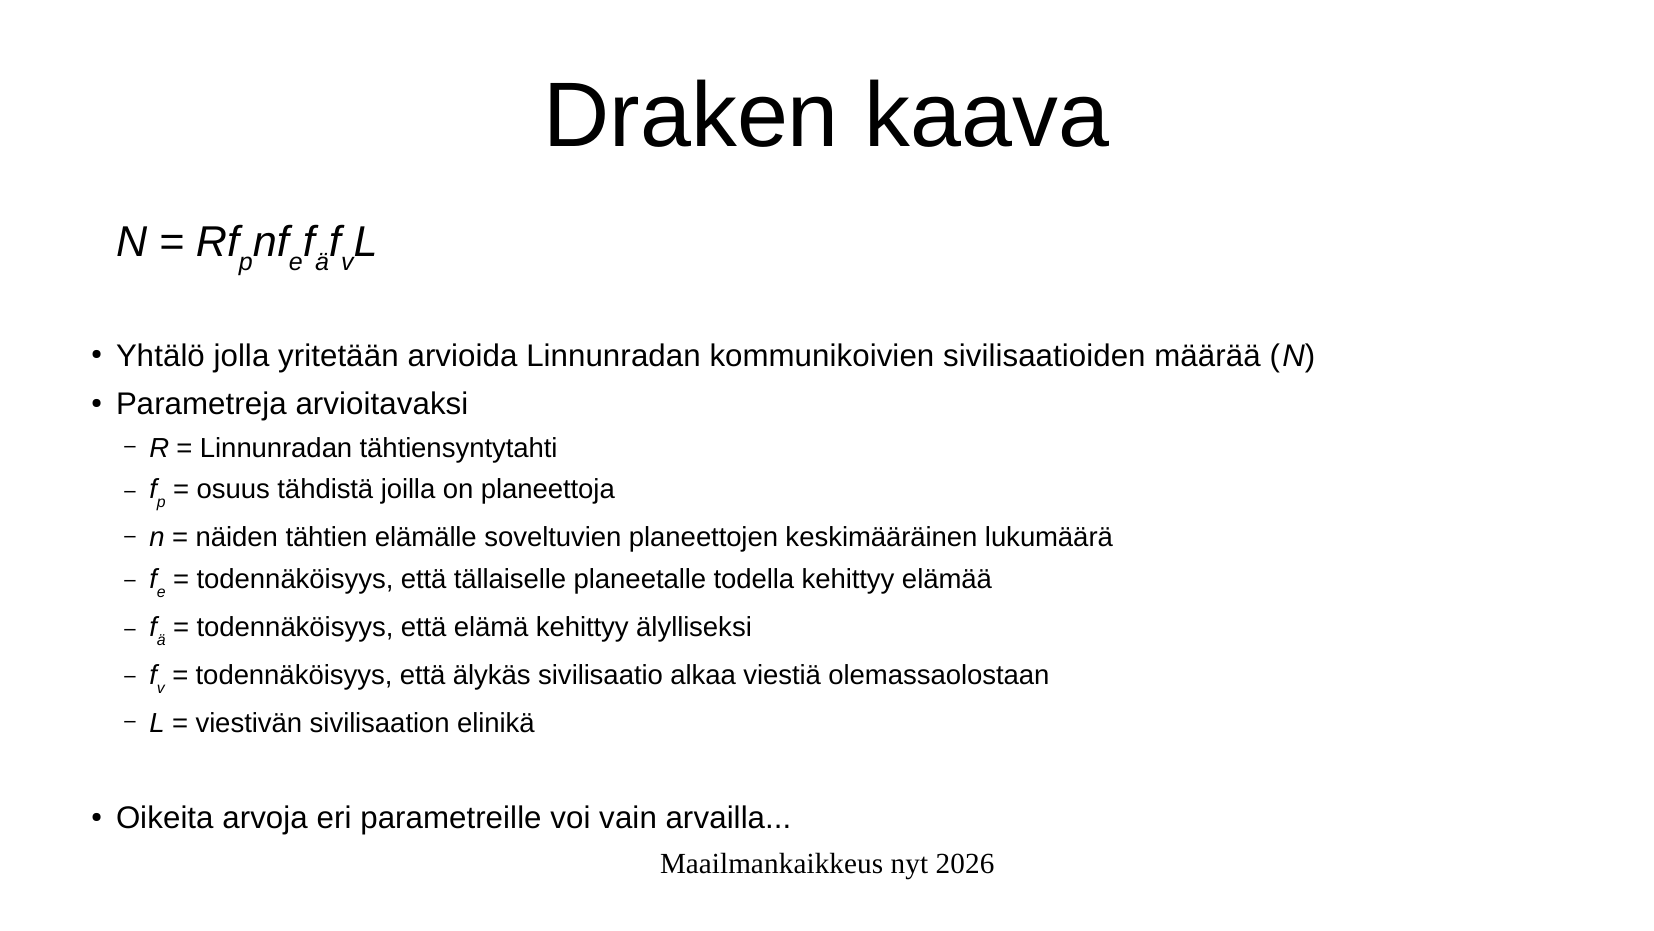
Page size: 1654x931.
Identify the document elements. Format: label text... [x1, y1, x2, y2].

list N = RfpnfefäfvL Yhtälö jolla yritetään arvioida Linnunradan kommunikoivien sivilisaatioiden määrää (N) Parametreja arvioitavaksi R = Linnunradan tähtiensyntytahti fp = osuus tähdistä joilla on planeettoja n = näiden tähtien elämälle soveltuvien planeettojen keskimääräinen lukumäärä fe = todennäköisyys, että tällaiselle planeetalle todella kehittyy elämää fä = todennäköisyys, että elämä kehittyy älylliseksi fv = todennäköisyys, että älykäs sivilisaatio alkaa viestiä olemassaolostaan L = viestivän sivilisaation elinikä Oikeita arvoja eri parametreille voi vain arvailla... [82, 217, 1571, 839]
title Draken kaava [82, 37, 1571, 193]
